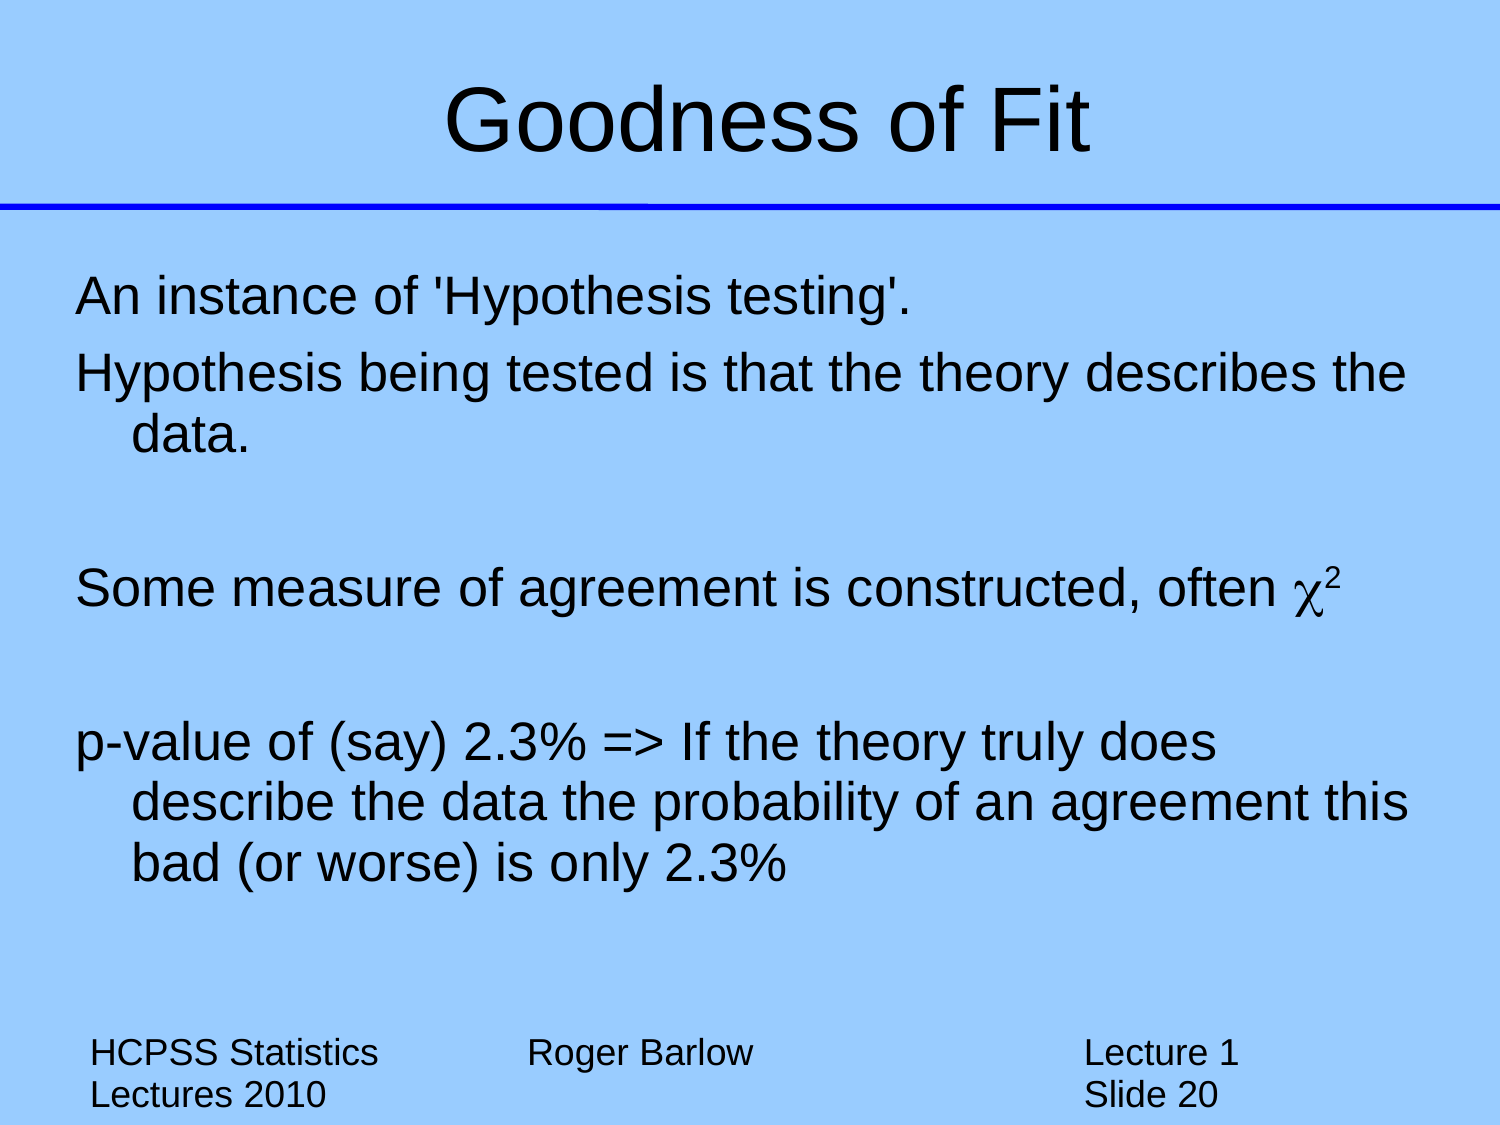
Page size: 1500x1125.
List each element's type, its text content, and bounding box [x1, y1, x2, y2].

list An instance of 'Hypothesis testing'. Hypothesis being tested is that the theory describes the data. Some measure of agreement is constructed, often 2 p-value of (say) 2.3% => If the theory truly does describe the data the probability of an agreement this bad (or worse) is only 2.3% [75, 262, 1426, 991]
title Goodness of Fit [118, 63, 1418, 173]
